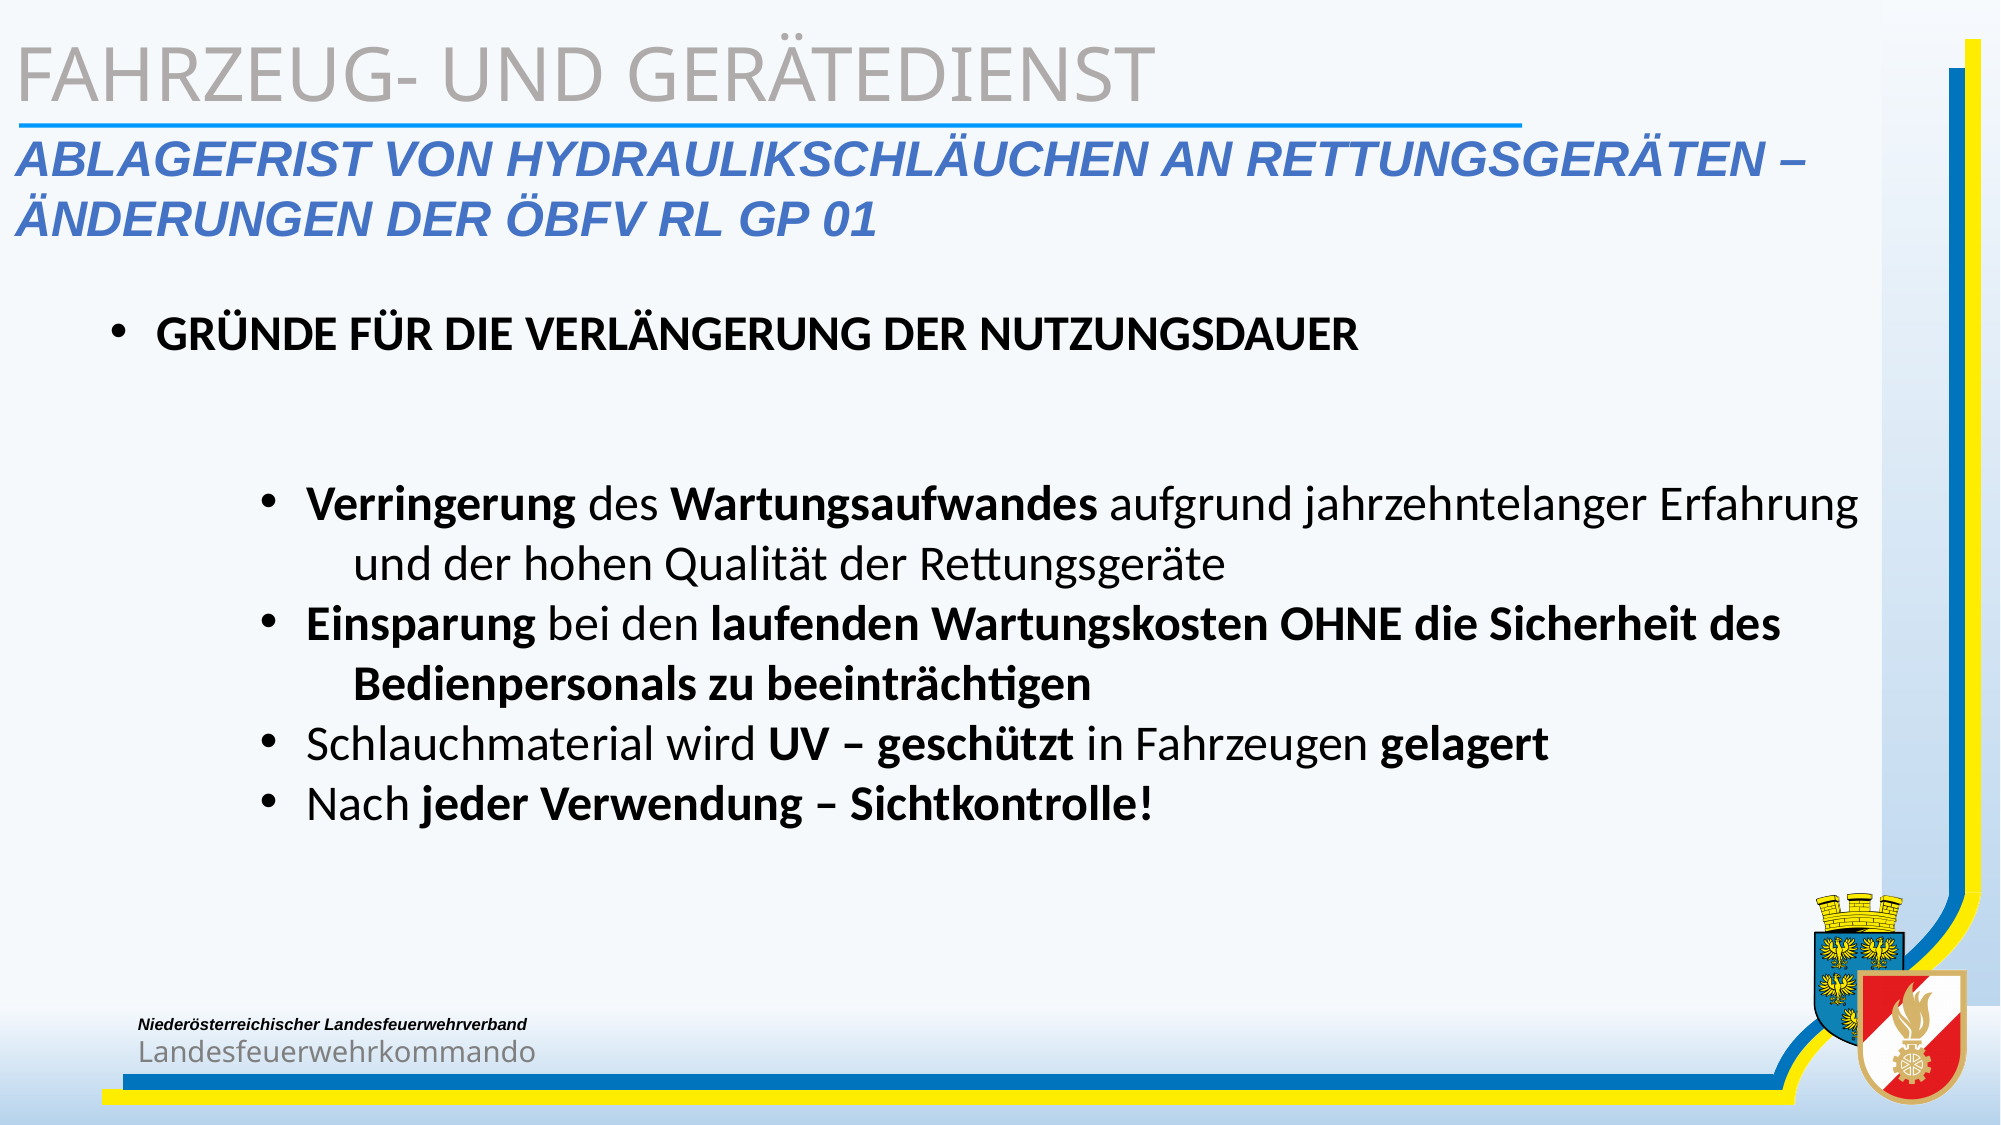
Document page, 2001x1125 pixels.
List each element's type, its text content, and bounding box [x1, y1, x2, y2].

text_box GRÜNDE FÜR DIE VERLÄNGERUNG DER NUTZUNGSDAUER Verringerung des Wartungsaufwandes aufgrund jahrzehntelanger Erfahrung und der hohen Qualität der Rettungsgeräte Einsparung bei den laufenden Wartungskosten OHNE die Sicherheit des Bedienpersonals zu beeinträchtigen Schlauchmaterial wird UV – geschützt in Fahrzeugen gelagert Nach jeder Verwendung – Sichtkontrolle! [94, 292, 1941, 844]
text_box FAHRZEUG- UND GERÄTEDIENST [0, 0, 1574, 118]
text_box ABLAGEFRIST VON HYDRAULIKSCHLÄUCHEN AN RETTUNGSGERÄTEN – ÄNDERUNGEN DER ÖBFV RL GP 01 [0, 118, 1900, 256]
